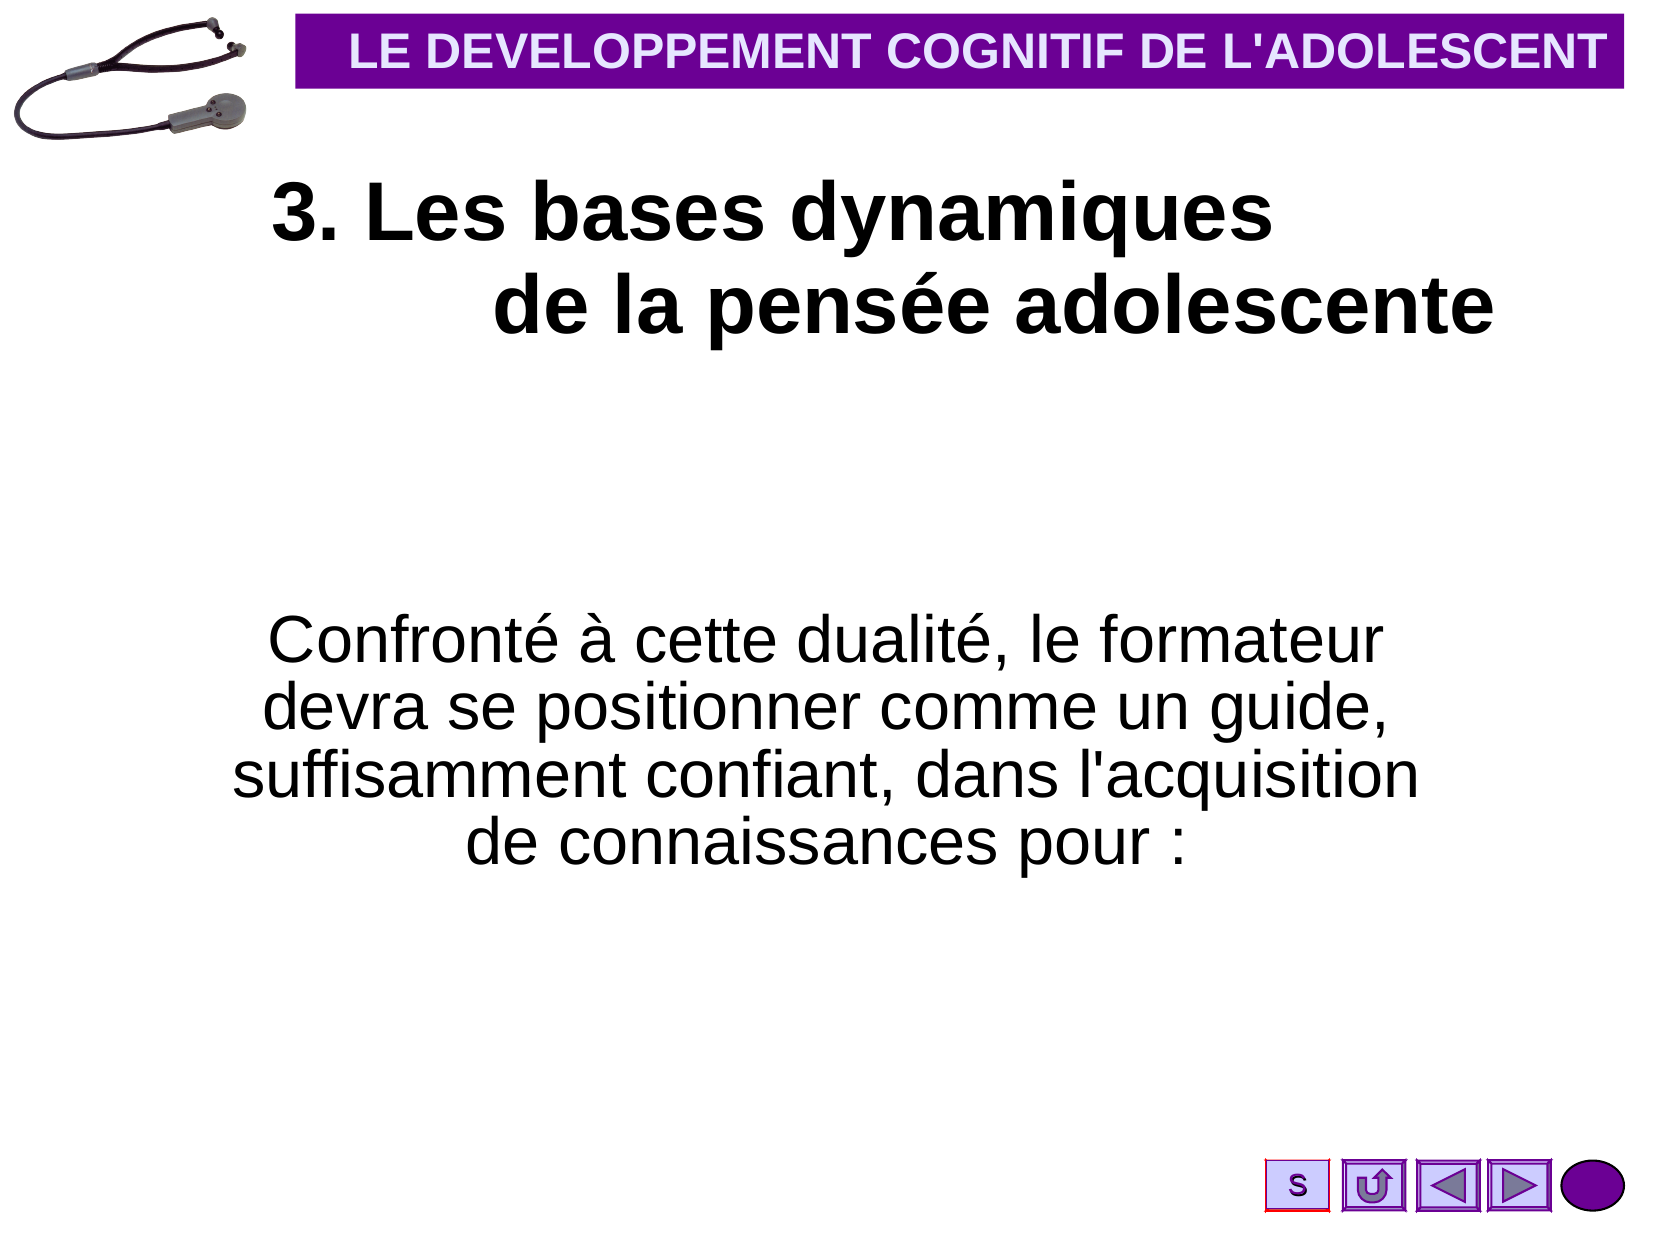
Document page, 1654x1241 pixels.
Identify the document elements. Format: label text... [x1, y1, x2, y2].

text_box LE DEVELOPPEMENT COGNITIF DE L'ADOLESCENT [295, 13, 1625, 89]
picture [8, 8, 260, 153]
list Confronté à cette dualité, le formateur devra se positionner comme un guide, suffisamment confiant, dans l'acquisition de connaissances pour : [189, 400, 1465, 886]
text_box [1561, 1160, 1625, 1211]
text_box 3. Les bases dynamiques de la pensée adolescente [59, 157, 1512, 359]
